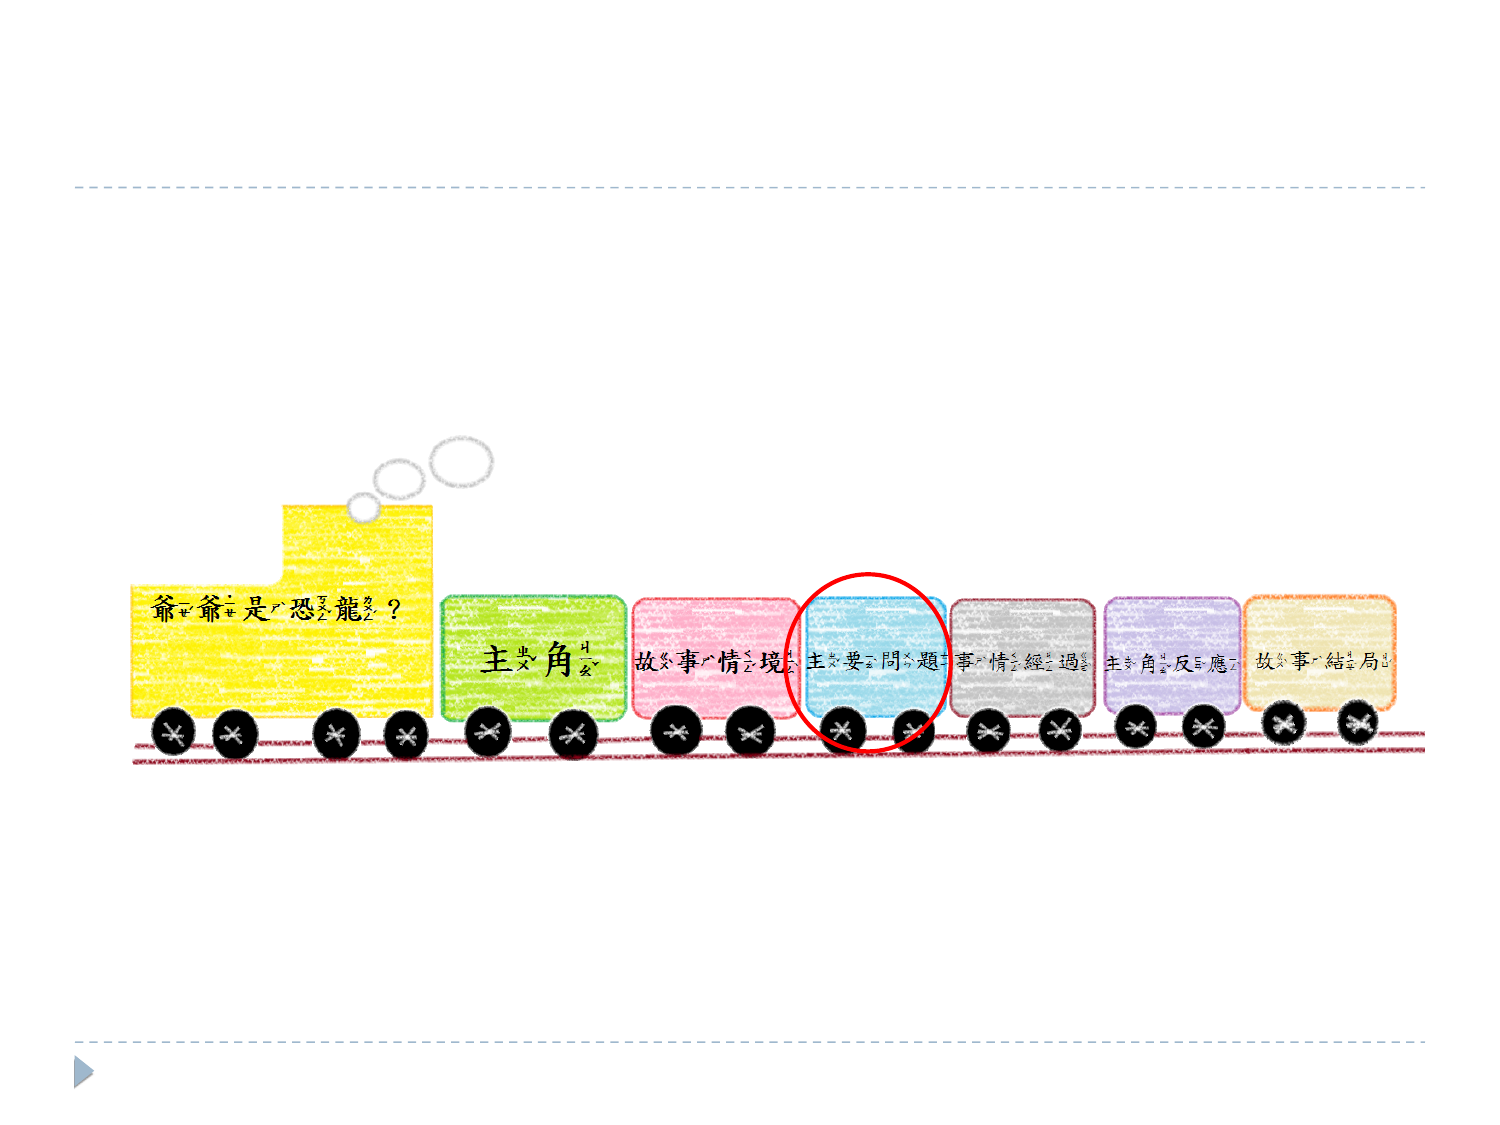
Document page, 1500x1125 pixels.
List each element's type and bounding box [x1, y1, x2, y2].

picture [75, 434, 1425, 776]
